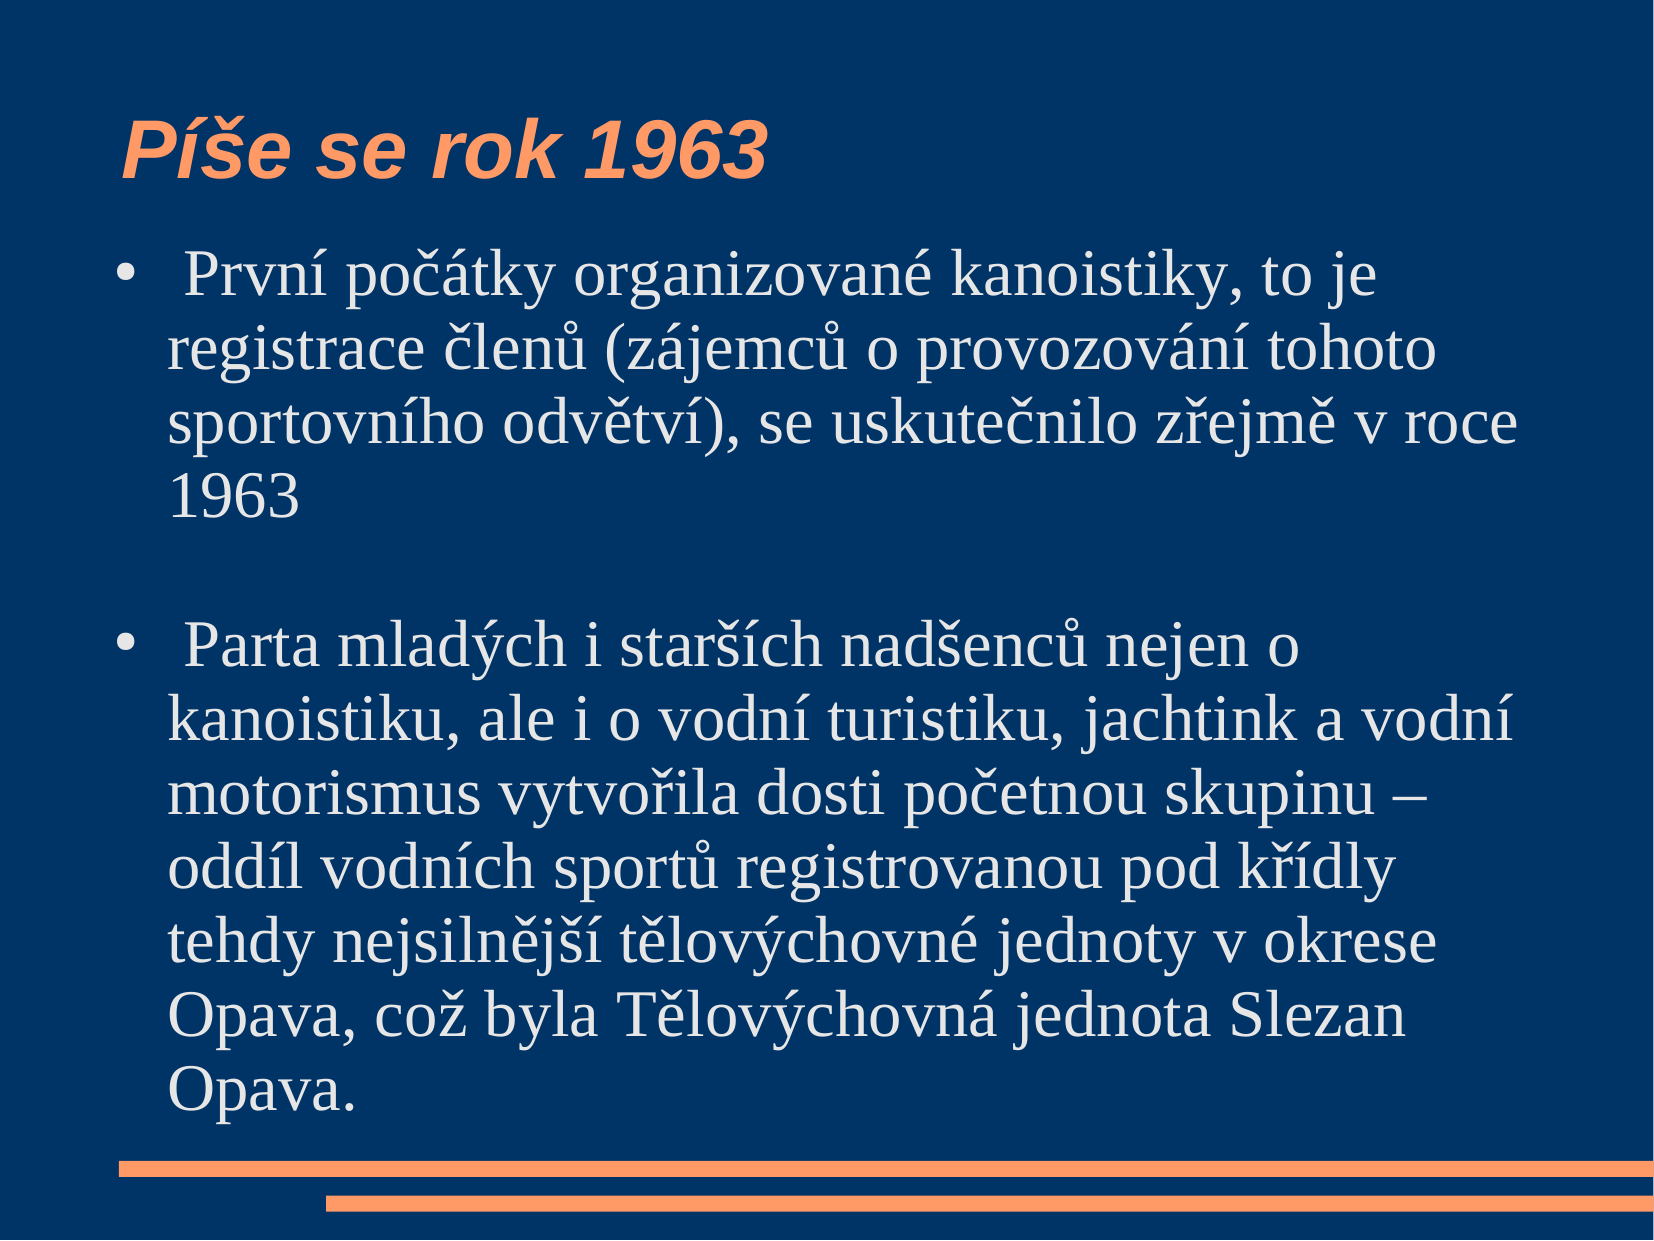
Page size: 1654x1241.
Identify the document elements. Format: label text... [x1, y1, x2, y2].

list První počátky organizované kanoistiky, to je registrace členů (zájemců o provozování tohoto sportovního odvětví), se uskutečnilo zřejmě v roce 1963 Parta mladých i starších nadšenců nejen o kanoistiku, ale i o vodní turistiku, jachtink a vodní motorismus vytvořila dosti početnou skupinu – oddíl vodních sportů registrovanou pod křídly tehdy nejsilnější tělovýchovné jednoty v okrese Opava, což byla Tělovýchovná jednota Slezan Opava. [96, 236, 1536, 1125]
title Píše se rok 1963 [121, 46, 1534, 236]
